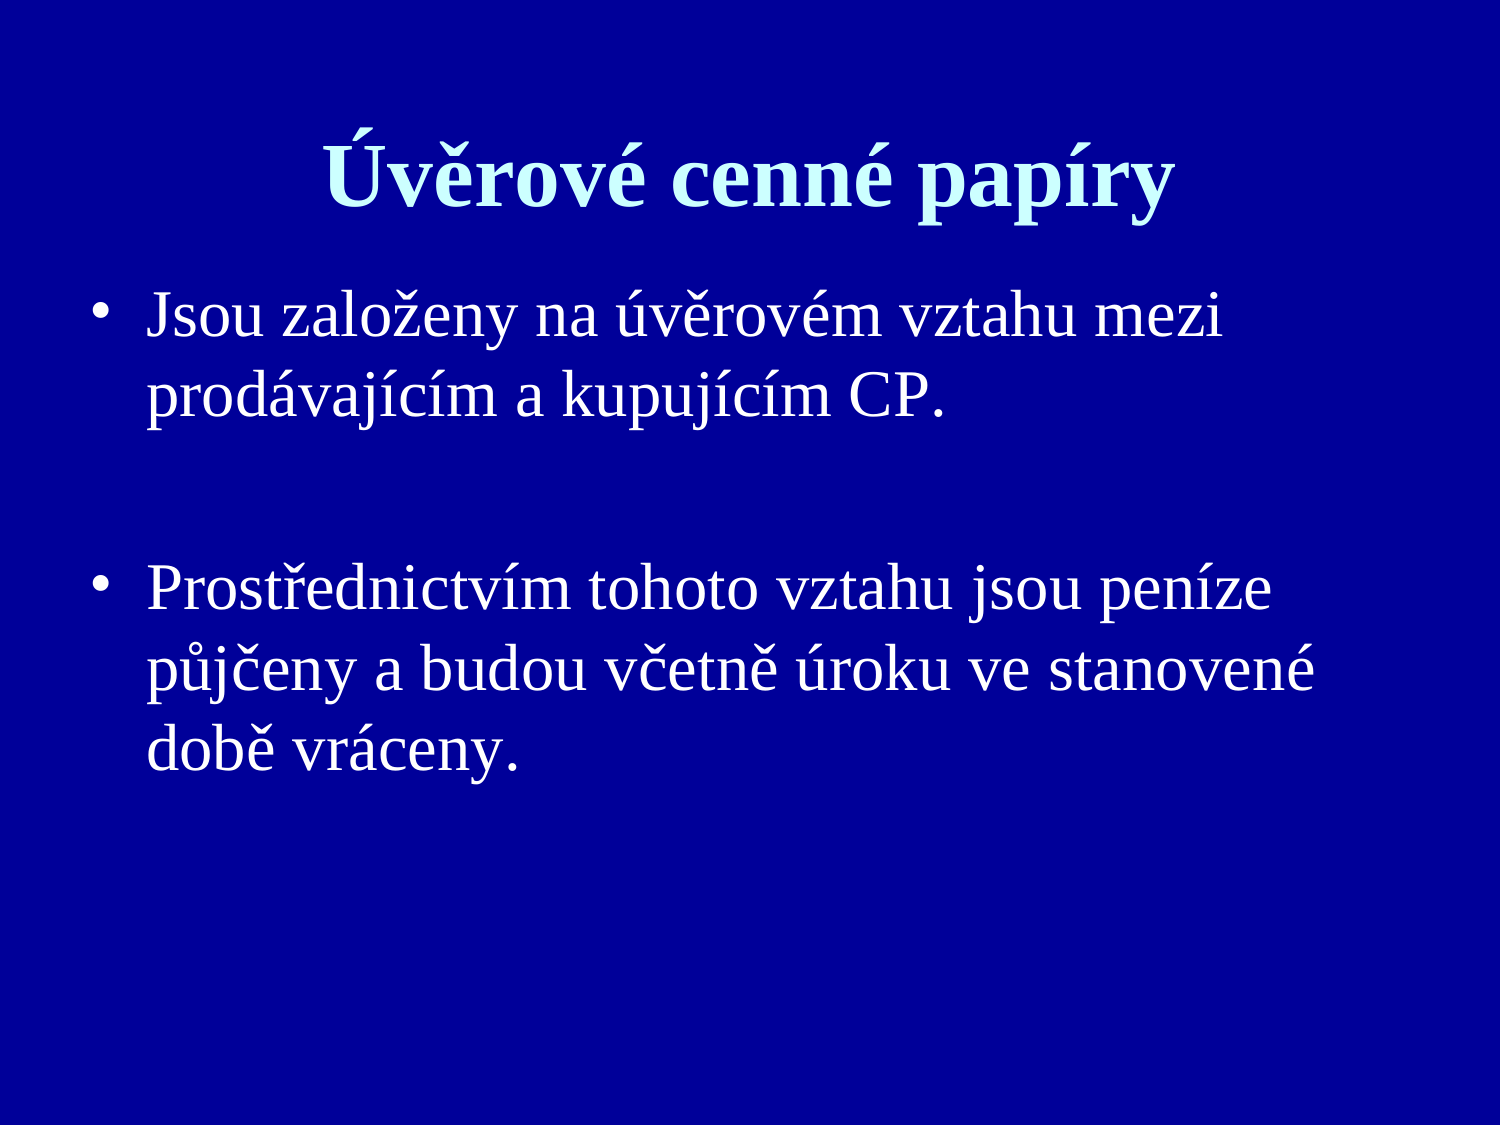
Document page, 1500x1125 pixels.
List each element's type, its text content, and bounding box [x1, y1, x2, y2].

title Úvěrové cenné papíry [75, 44, 1426, 233]
list Jsou založeny na úvěrovém vztahu mezi prodávajícím a kupujícím CP. Prostřednictvím tohoto vztahu jsou peníze půjčeny a budou včetně úroku ve stanovené době vráceny. [75, 262, 1426, 1006]
